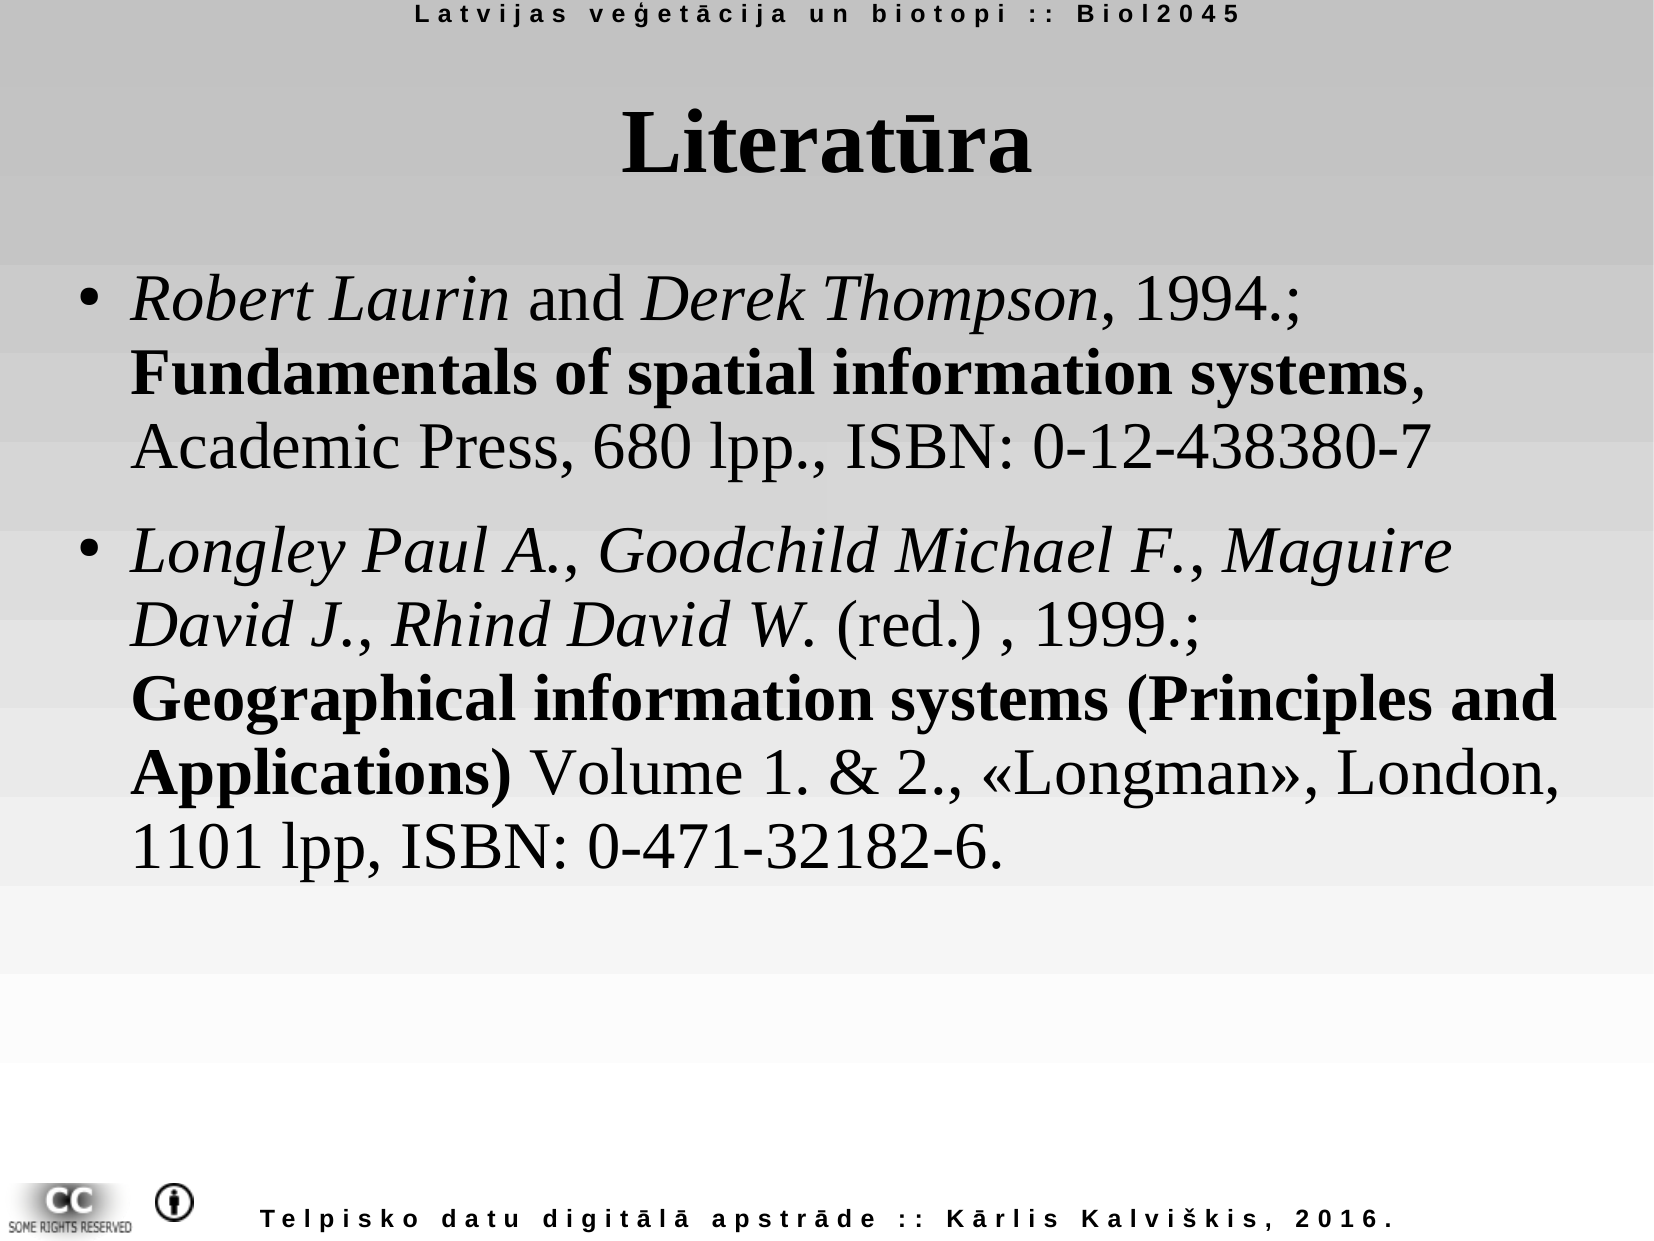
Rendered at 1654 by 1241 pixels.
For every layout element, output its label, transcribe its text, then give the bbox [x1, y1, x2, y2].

list Robert Laurin and Derek Thompson, 1994.; Fundamentals of spatial information systems, Academic Press, 680 lpp., ISBN: 0-12-438380-7 Longley Paul A., Goodchild Michael F., Maguire David J., Rhind David W. (red.) , 1999.; Geographical information systems (Principles and Applications) Volume 1. & 2., «Longman», London, 1101 lpp, ISBN: 0-471-32182-6. [59, 261, 1596, 1175]
title Literatūra [59, 37, 1596, 246]
picture [0, 0, 1654, 1241]
